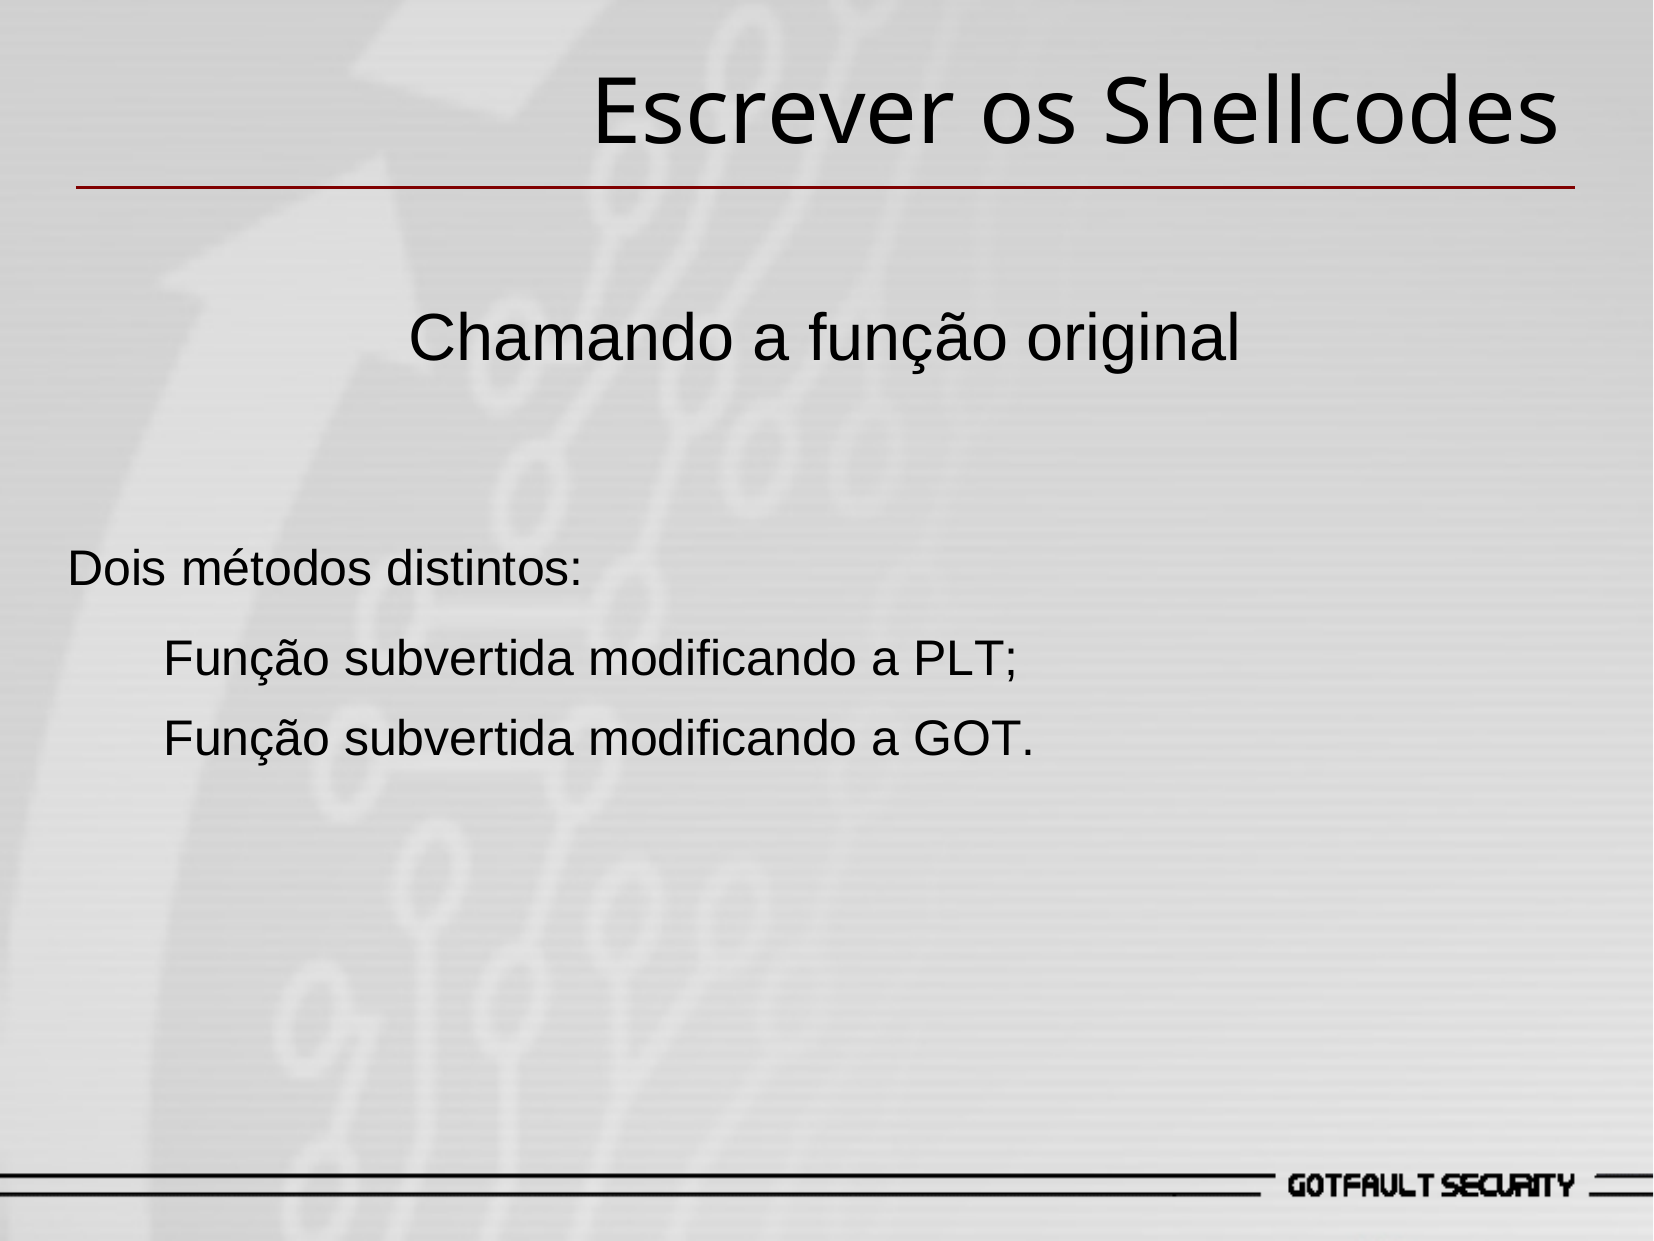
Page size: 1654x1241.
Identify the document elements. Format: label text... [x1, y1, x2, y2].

text_box Função subvertida modificando a GOT. [135, 703, 1156, 781]
text_box Escrever os Shellcodes [75, 37, 1576, 196]
text_box Chamando a função original [75, 292, 1576, 391]
picture [0, 0, 1654, 1241]
text_box Dois métodos distintos: [52, 532, 841, 610]
text_box Função subvertida modificando a PLT; [135, 622, 1066, 700]
